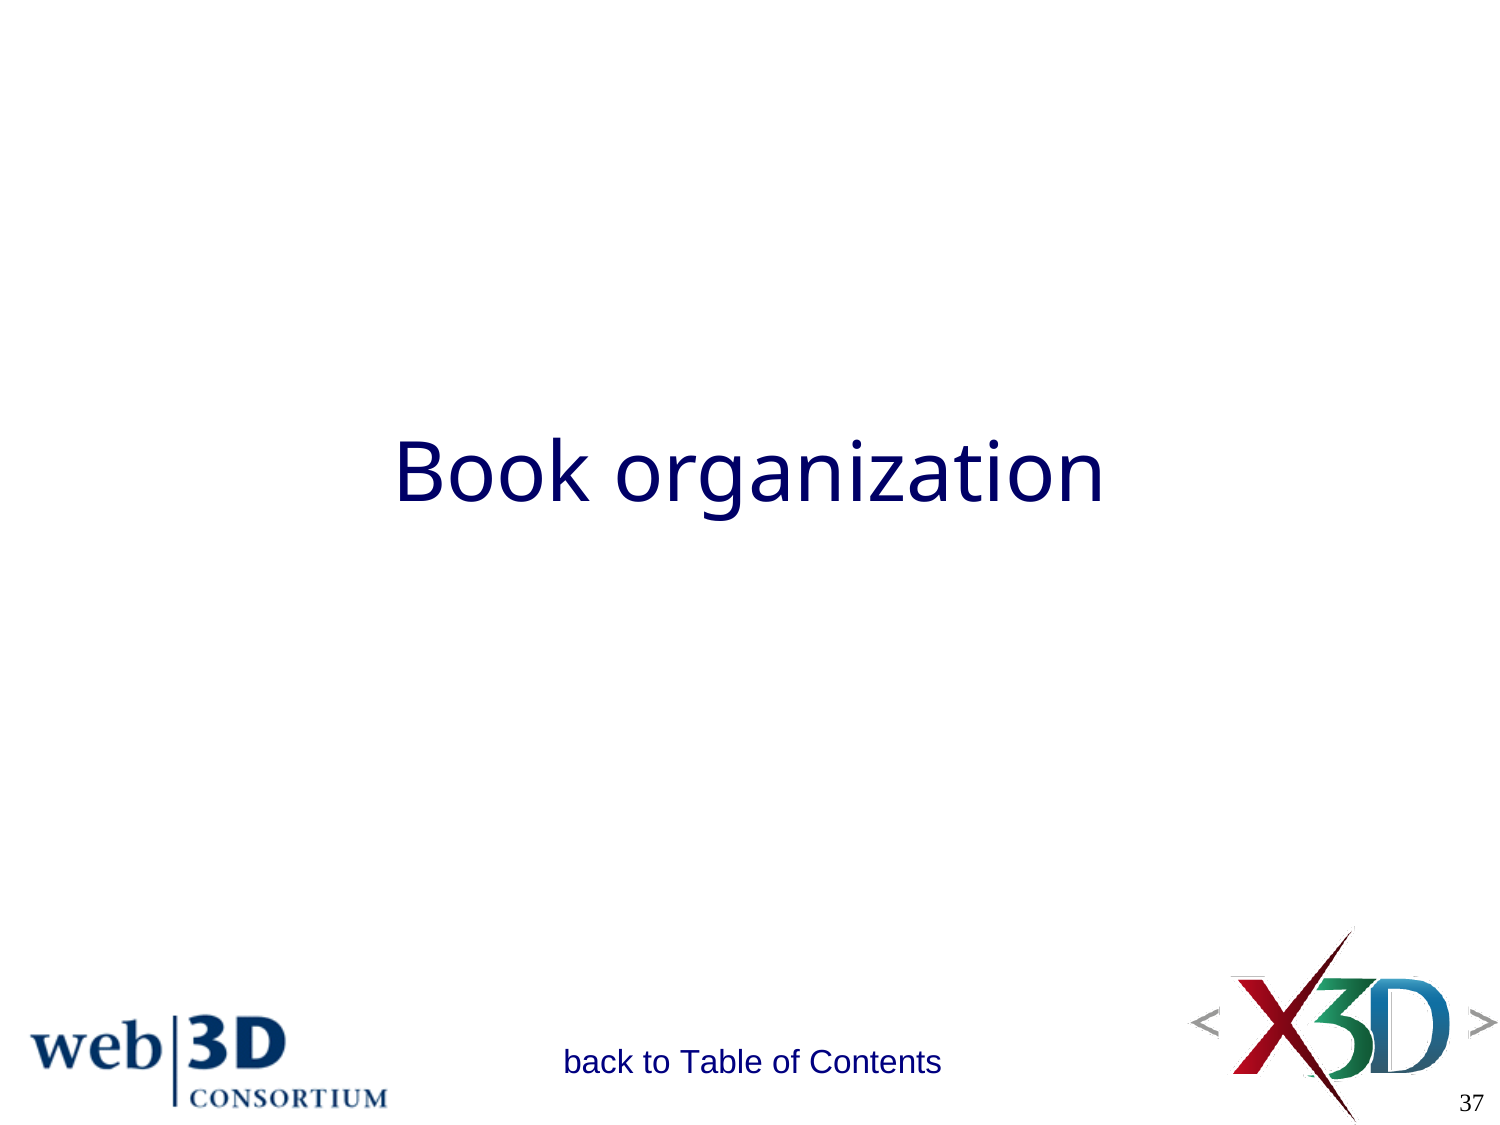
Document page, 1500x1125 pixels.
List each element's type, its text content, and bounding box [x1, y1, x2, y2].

picture [1187, 926, 1500, 1125]
title Book organization [112, 374, 1388, 563]
picture [12, 998, 413, 1118]
text_box back to Table of Contents [548, 1036, 958, 1089]
